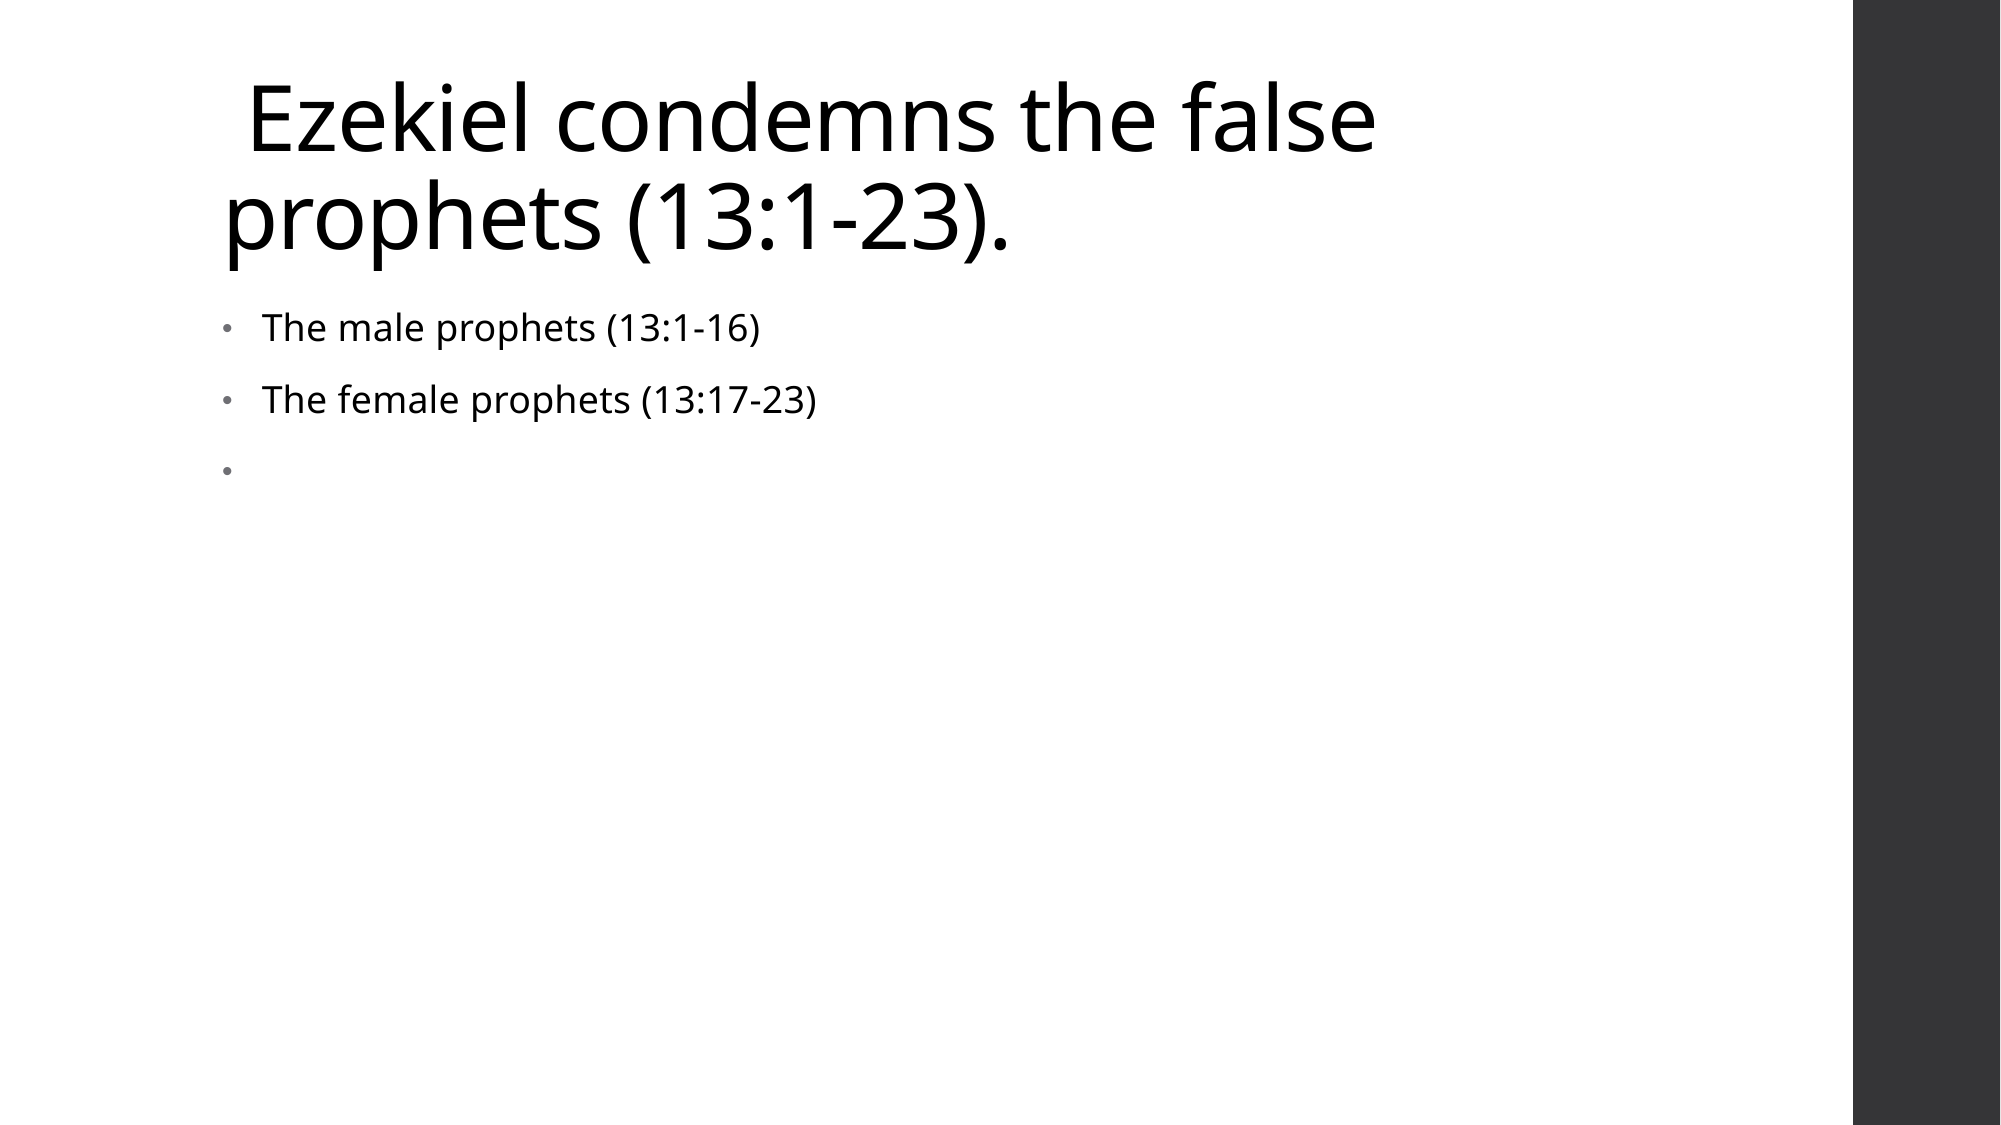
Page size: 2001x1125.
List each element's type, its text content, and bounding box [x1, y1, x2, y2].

title Ezekiel condemns the false prophets (13:1-23). [206, 60, 1797, 278]
list The male prophets (13:1-16) The female prophets (13:17-23) [206, 299, 1617, 1014]
